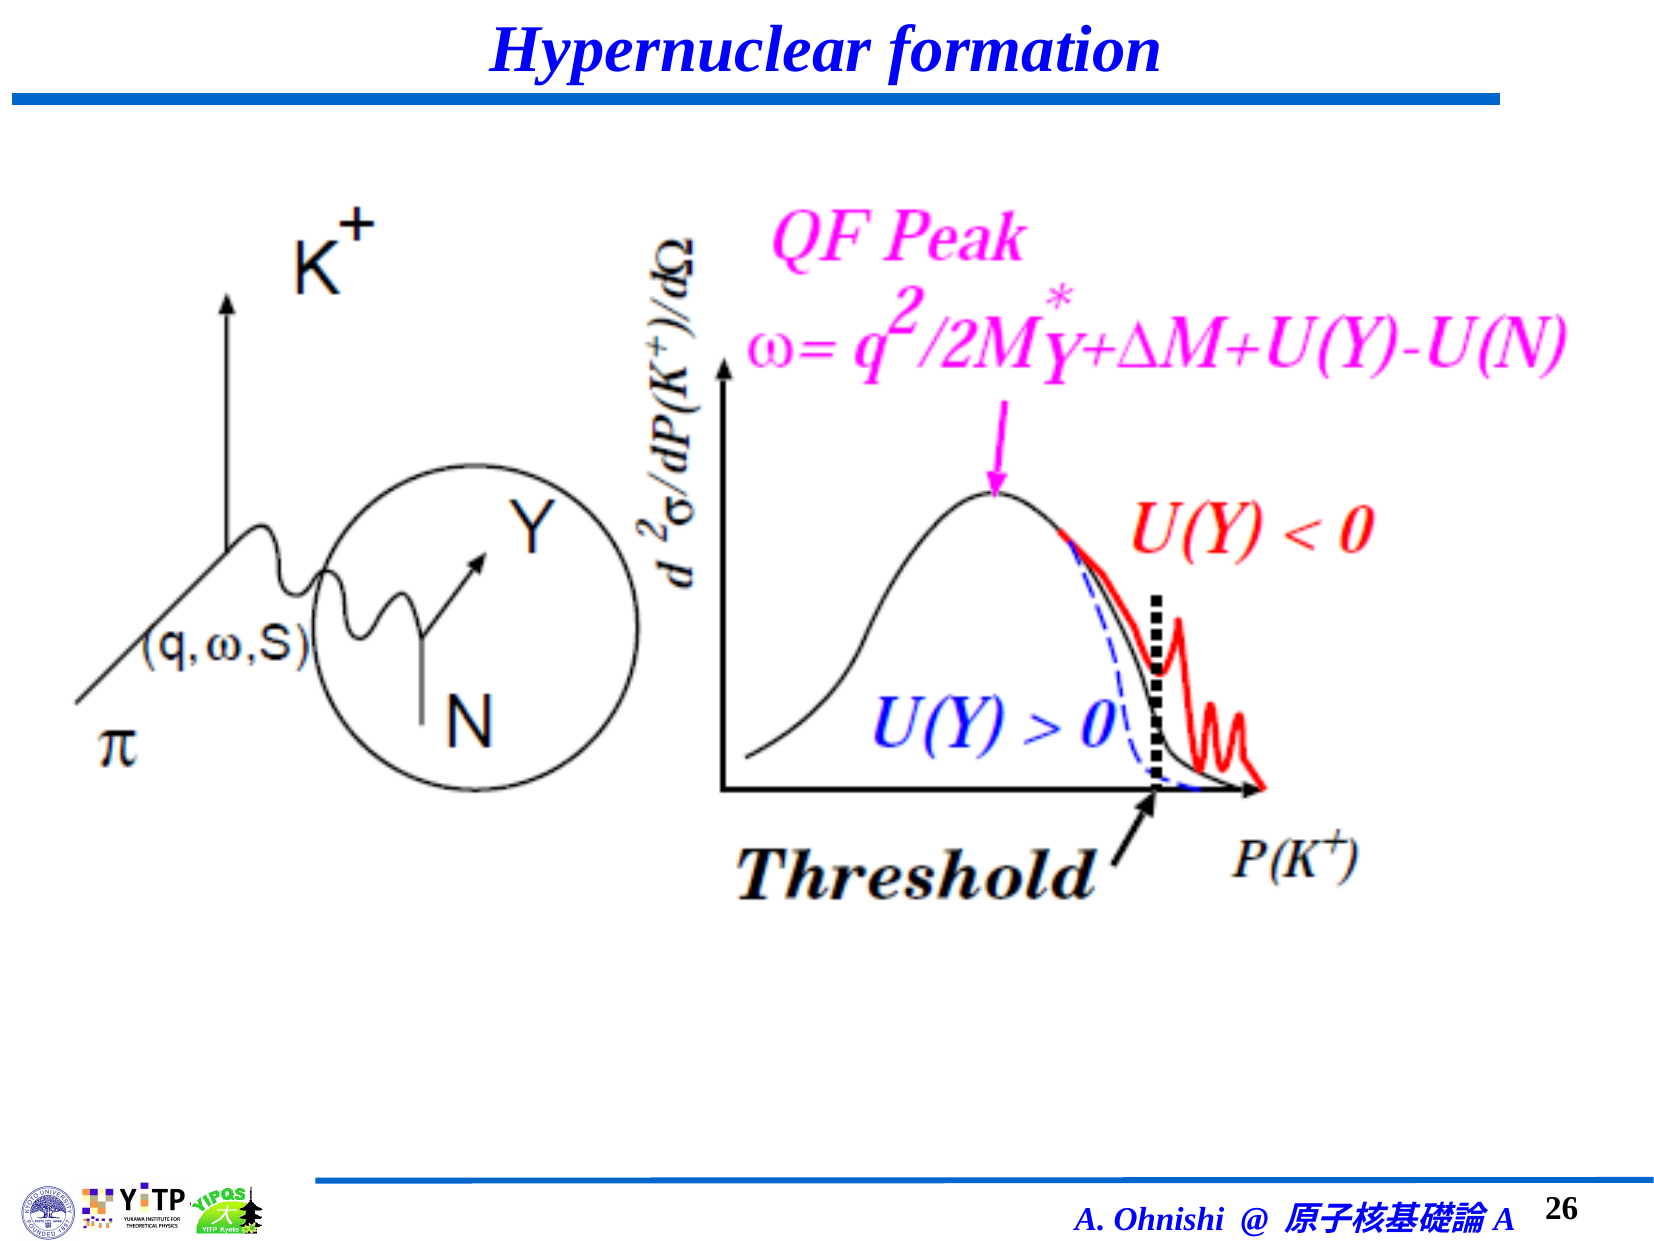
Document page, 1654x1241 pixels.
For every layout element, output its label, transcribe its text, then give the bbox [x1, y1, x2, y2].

picture [20, 1185, 76, 1241]
picture [77, 1179, 263, 1234]
title Hypernuclear formation [0, 0, 1654, 99]
picture [51, 188, 1605, 934]
